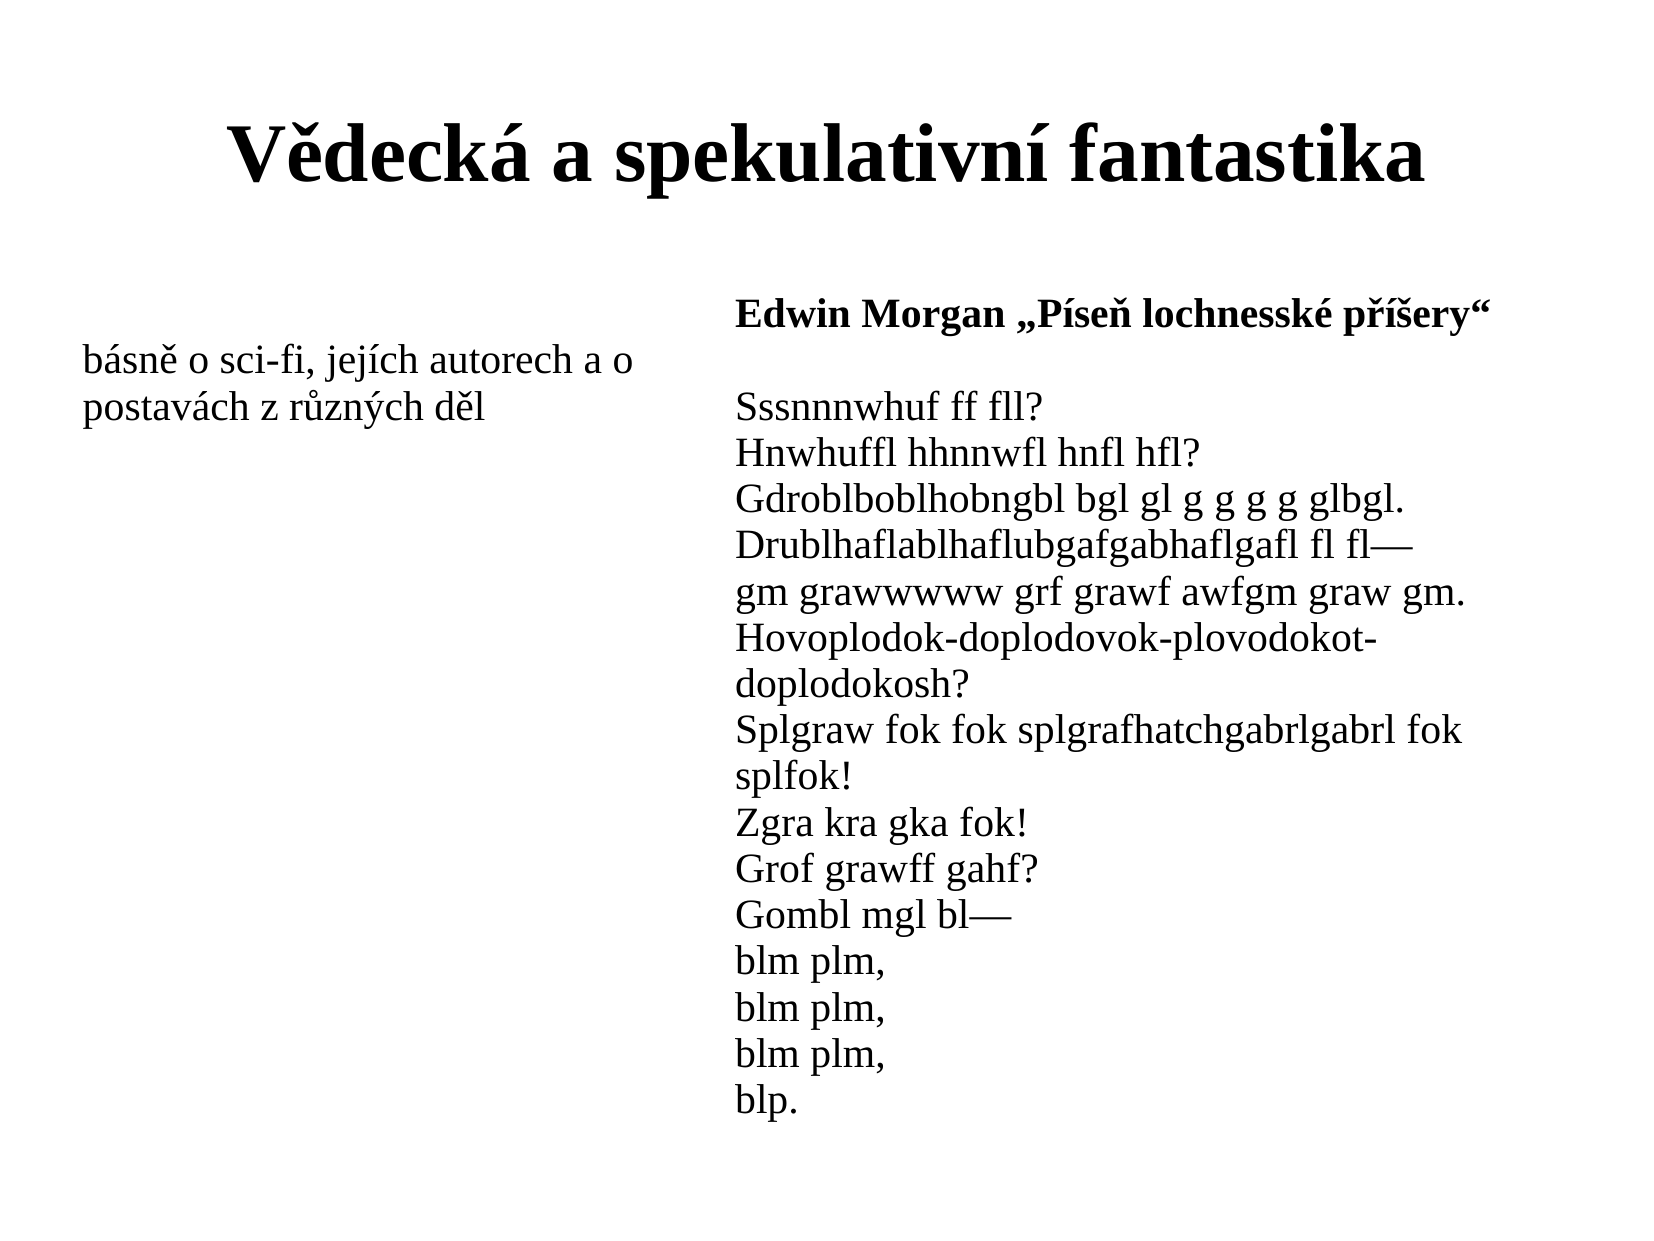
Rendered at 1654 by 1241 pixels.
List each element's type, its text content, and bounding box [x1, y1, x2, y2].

title Vědecká a spekulativní fantastika [82, 49, 1571, 257]
list Edwin Morgan „Píseň lochnesské příšery“ Sssnnnwhuf ff fll? Hnwhuffl hhnnwfl hnfl hfl? Gdroblboblhobngbl bgl gl g g g g glbgl. Drublhaflablhaflubgafgabhaflgafl fl fl— gm grawwwww grf grawf awfgm graw gm. Hovoplodok-doplodovok-plovodokot-doplodokosh? Splgraw fok fok splgrafhatchgabrlgabrl fok splfok! Zgra kra gka fok! Grof grawff gahf? Gombl mgl bl— blm plm, blm plm, blm plm, blp. [735, 290, 1572, 1171]
list básně o sci-fi, jejích autorech a o postavách z různých děl [82, 290, 735, 1010]
